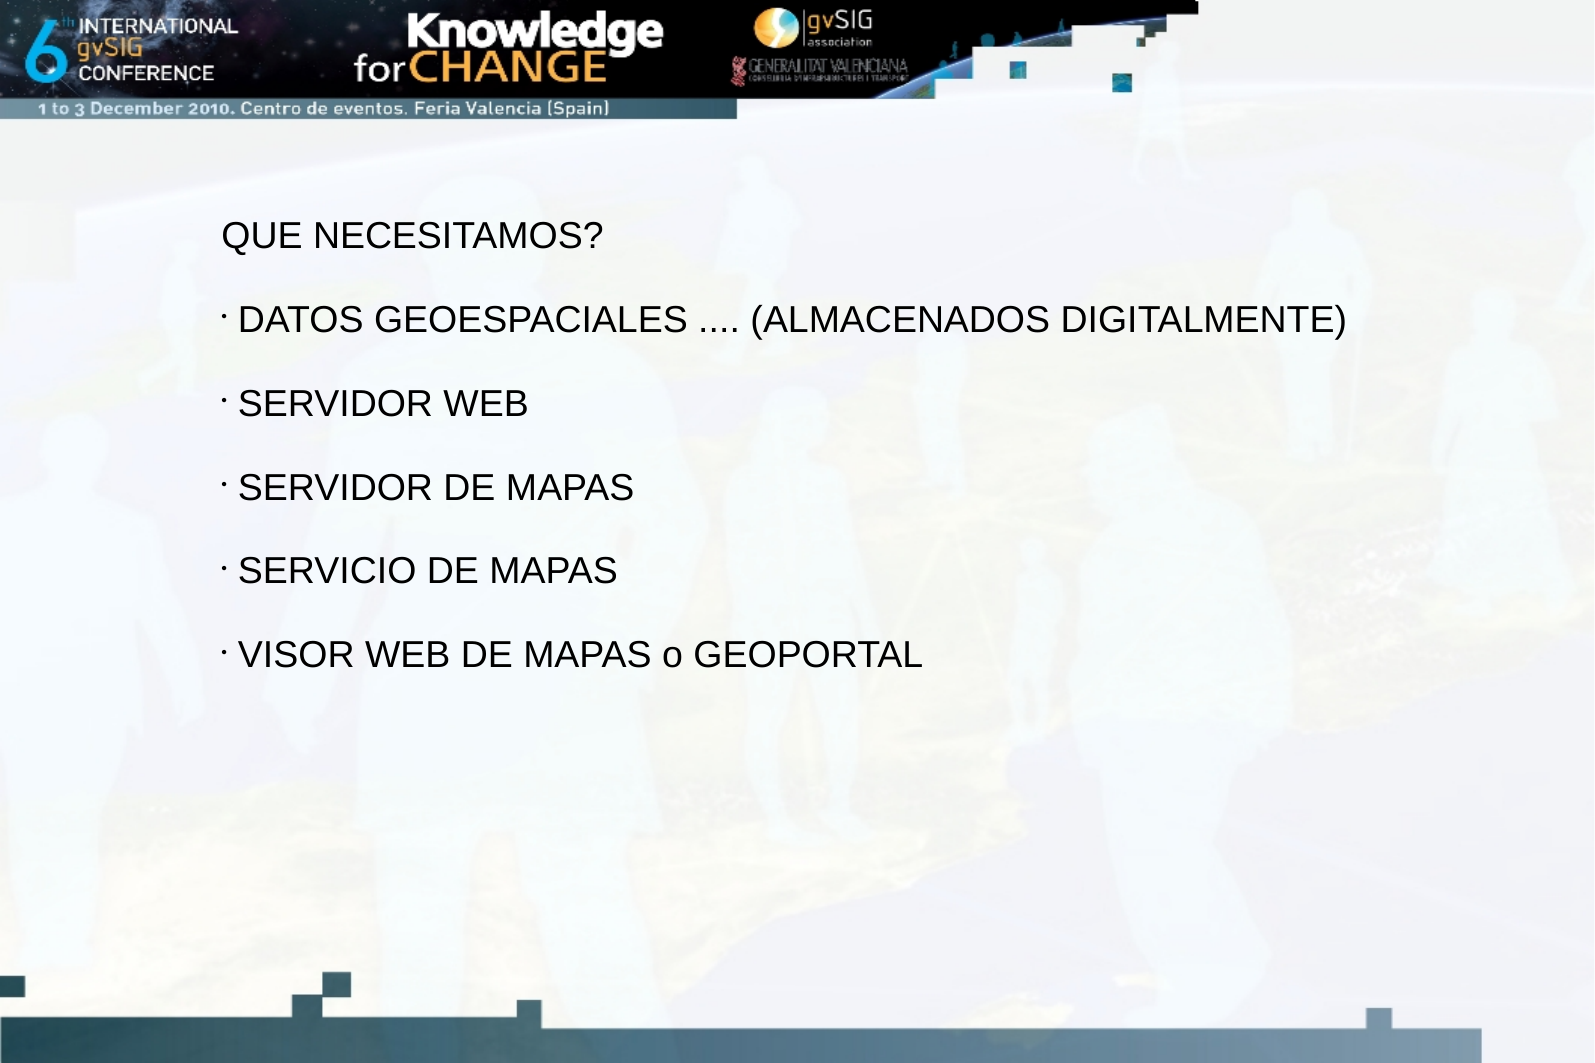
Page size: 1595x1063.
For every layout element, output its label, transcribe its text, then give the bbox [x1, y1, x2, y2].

text_box QUE NECESITAMOS? DATOS GEOESPACIALES .... (ALMACENADOS DIGITALMENTE) SERVIDOR WEB SERVIDOR DE MAPAS SERVICIO DE MAPAS VISOR WEB DE MAPAS o GEOPORTAL [206, 206, 1365, 685]
picture [0, 0, 1595, 1063]
